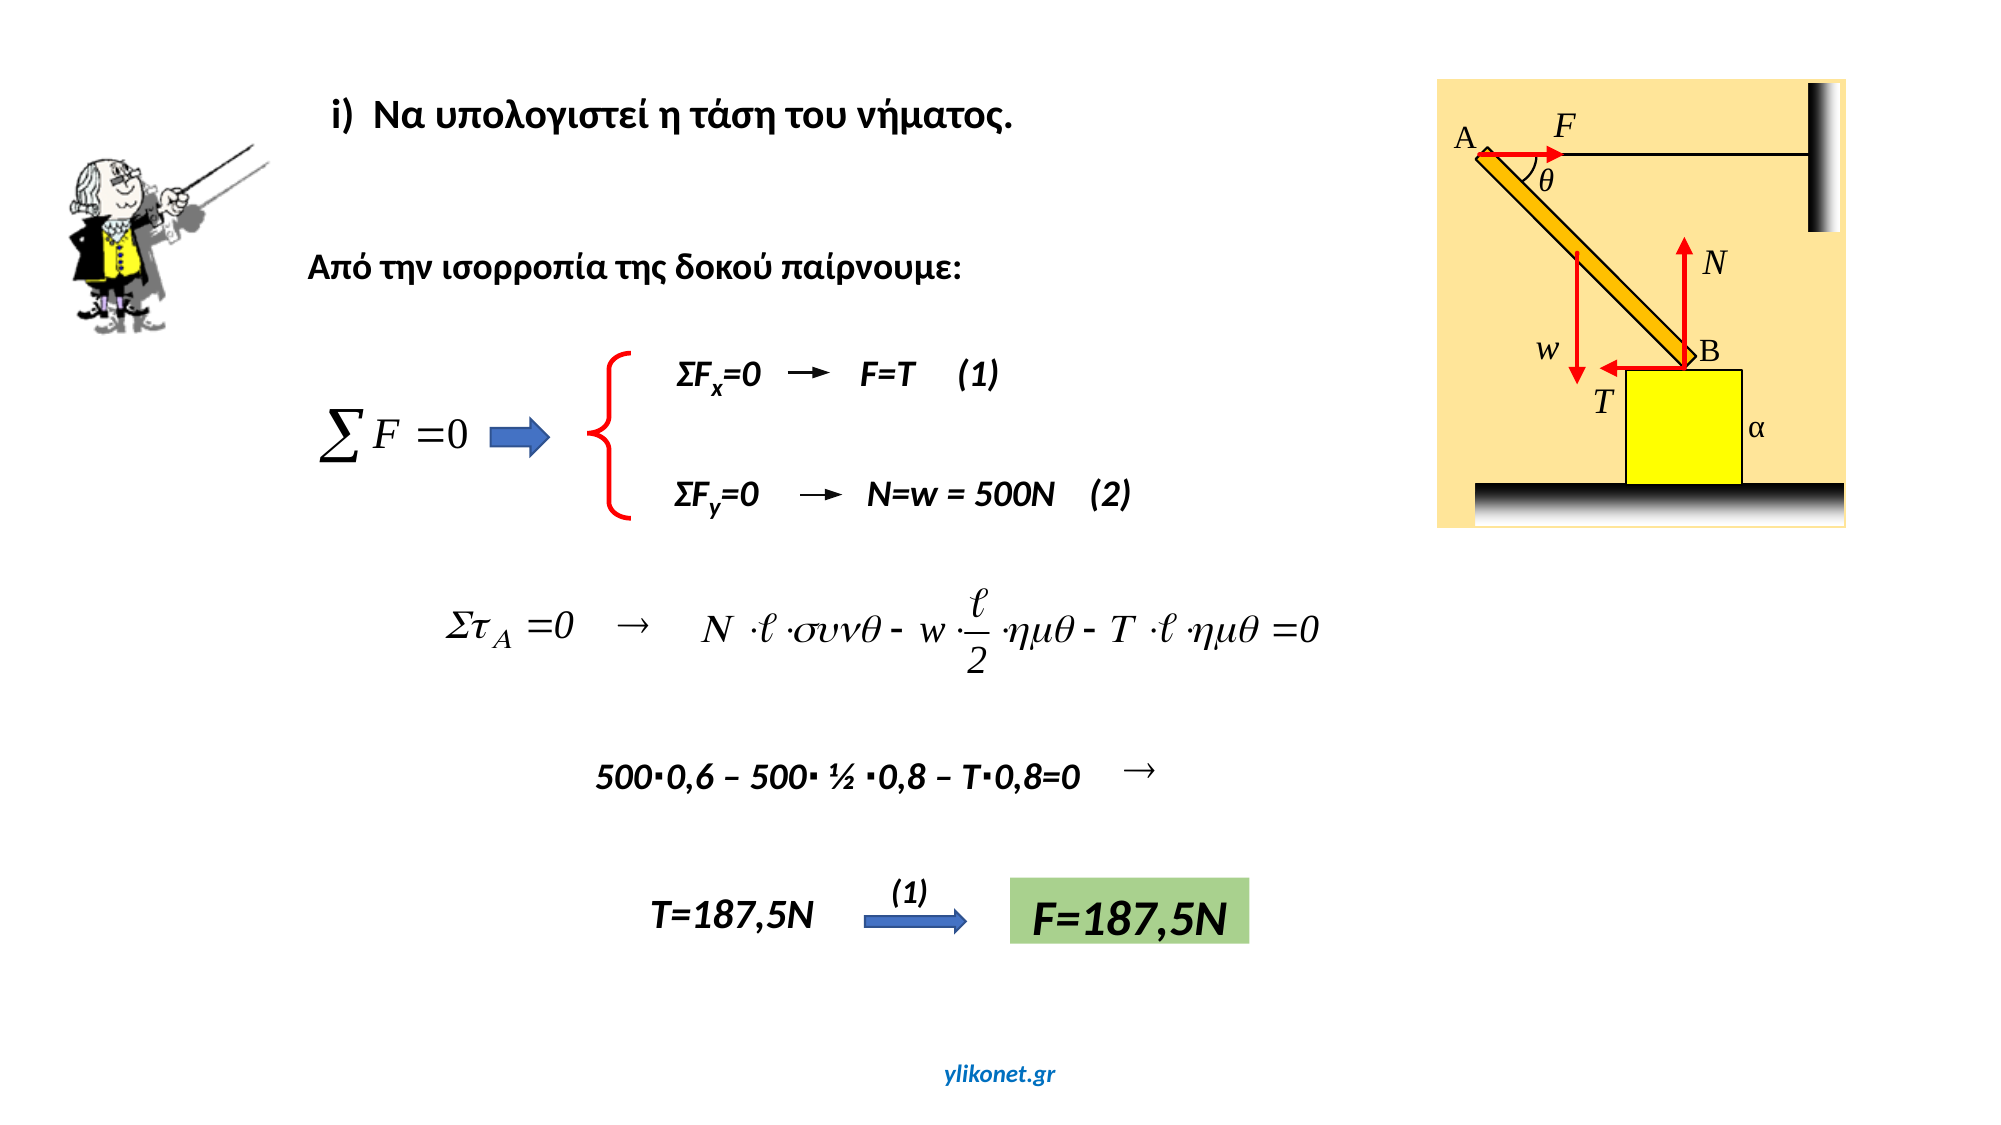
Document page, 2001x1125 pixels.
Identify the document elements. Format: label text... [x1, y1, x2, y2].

picture [56, 139, 258, 332]
text_box F=187,5Ν [1010, 877, 1250, 944]
text_box [864, 910, 966, 933]
chart [1437, 78, 1846, 528]
text_box ΣFy=0 [659, 461, 788, 528]
chart [612, 611, 663, 648]
text_box 500∙0,6 – 500∙ ½ ∙0,8 – Τ∙0,8=0 [579, 744, 1098, 811]
chart [313, 397, 476, 474]
text_box Τ=187,5Ν [587, 878, 878, 946]
text_box (1) [853, 862, 966, 913]
chart [439, 597, 580, 659]
chart [1118, 755, 1169, 793]
text_box F=T (1) [845, 341, 1024, 409]
chart [694, 579, 1326, 683]
text_box ylikonet.gr [683, 1042, 1317, 1103]
text_box ΣFx=0 [661, 341, 818, 409]
text_box Ν=w = 500Ν (2) [851, 461, 1169, 528]
text_box Από την ισορροπία της δοκού παίρνουμε: [292, 235, 1365, 296]
text_box [490, 418, 549, 456]
text_box i) Να υπολογιστεί η τάση του νήματος. [316, 78, 1388, 145]
